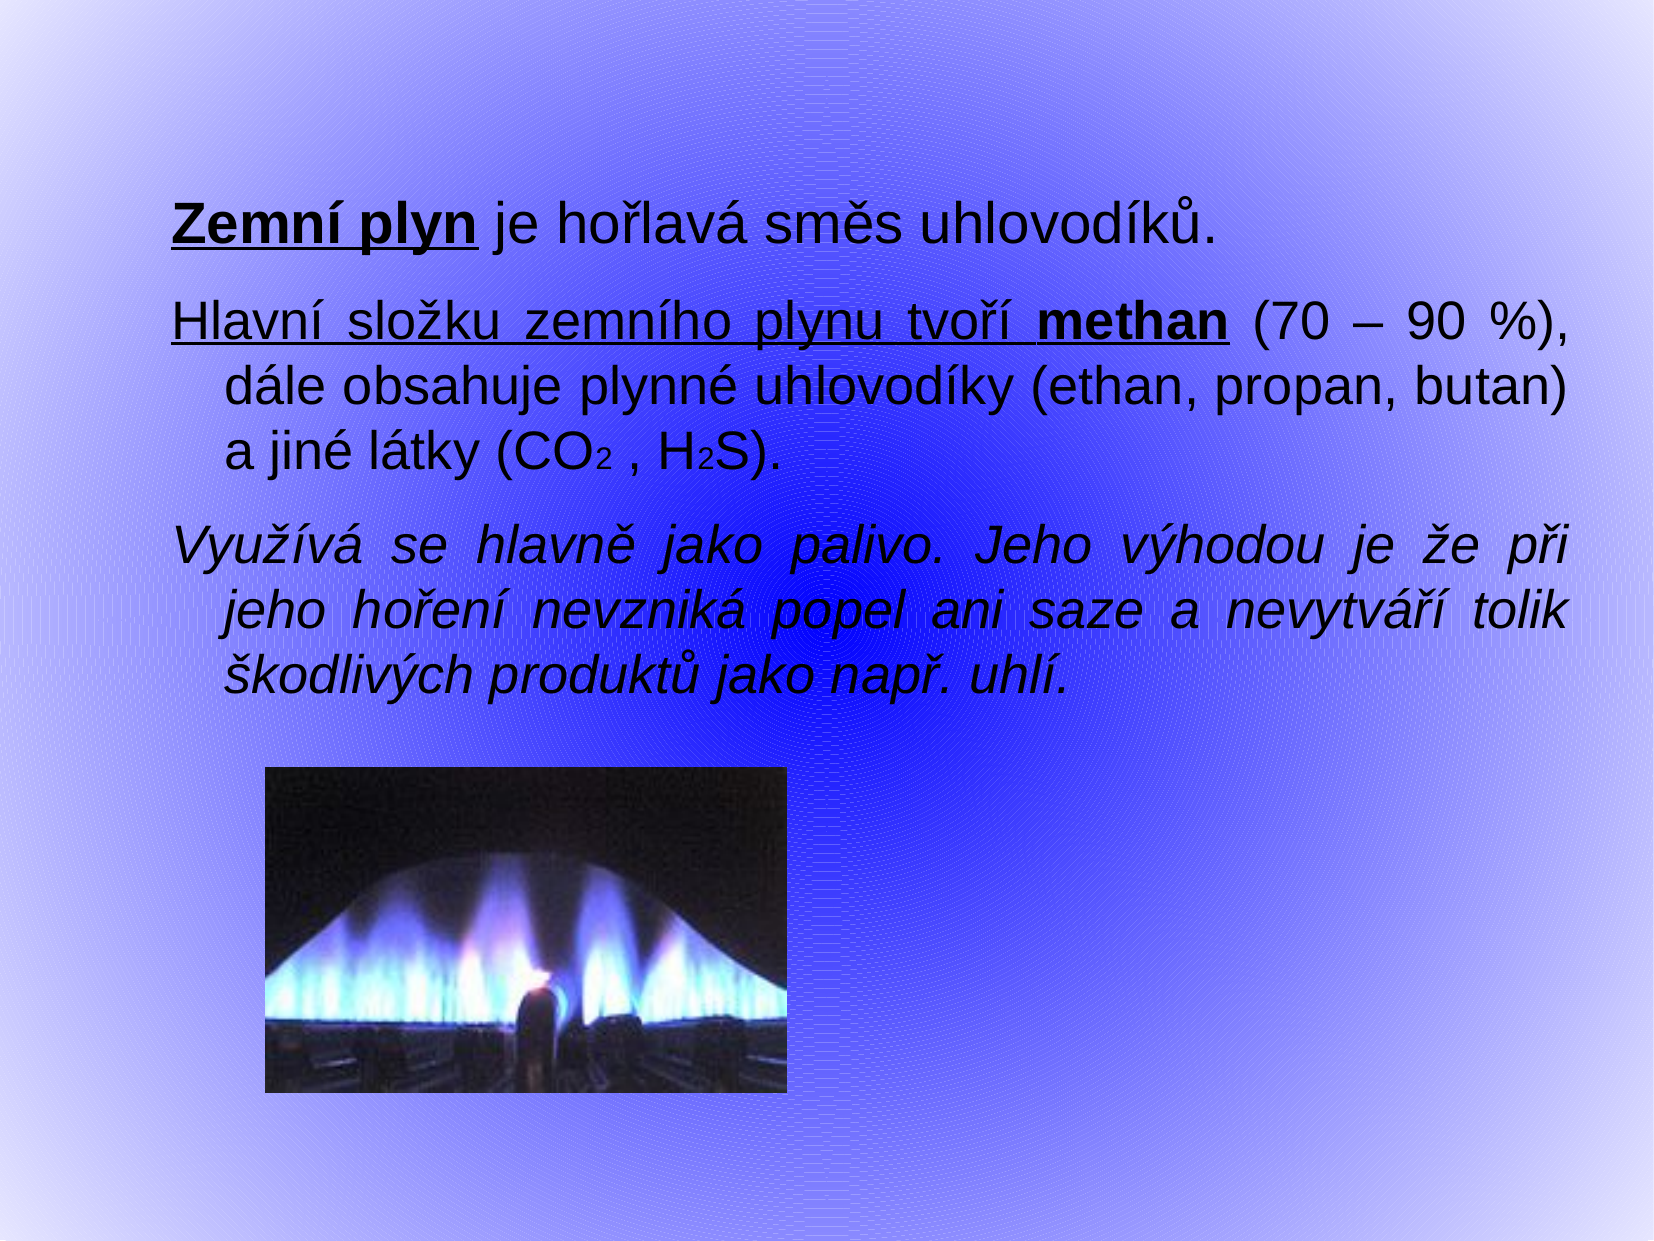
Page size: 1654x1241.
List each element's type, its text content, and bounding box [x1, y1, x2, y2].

picture [265, 767, 787, 1093]
list Zemní plyn je hořlavá směs uhlovodíků. Hlavní složku zemního plynu tvoří methan (70 – 90 %), dále obsahuje plynné uhlovodíky (ethan, propan, butan) a jiné látky (CO2 , H2S). Využívá se hlavně jako palivo. Jeho výhodou je že při jeho hoření nevzniká popel ani saze a nevytváří tolik škodlivých produktů jako např. uhlí. [82, 185, 1571, 1004]
